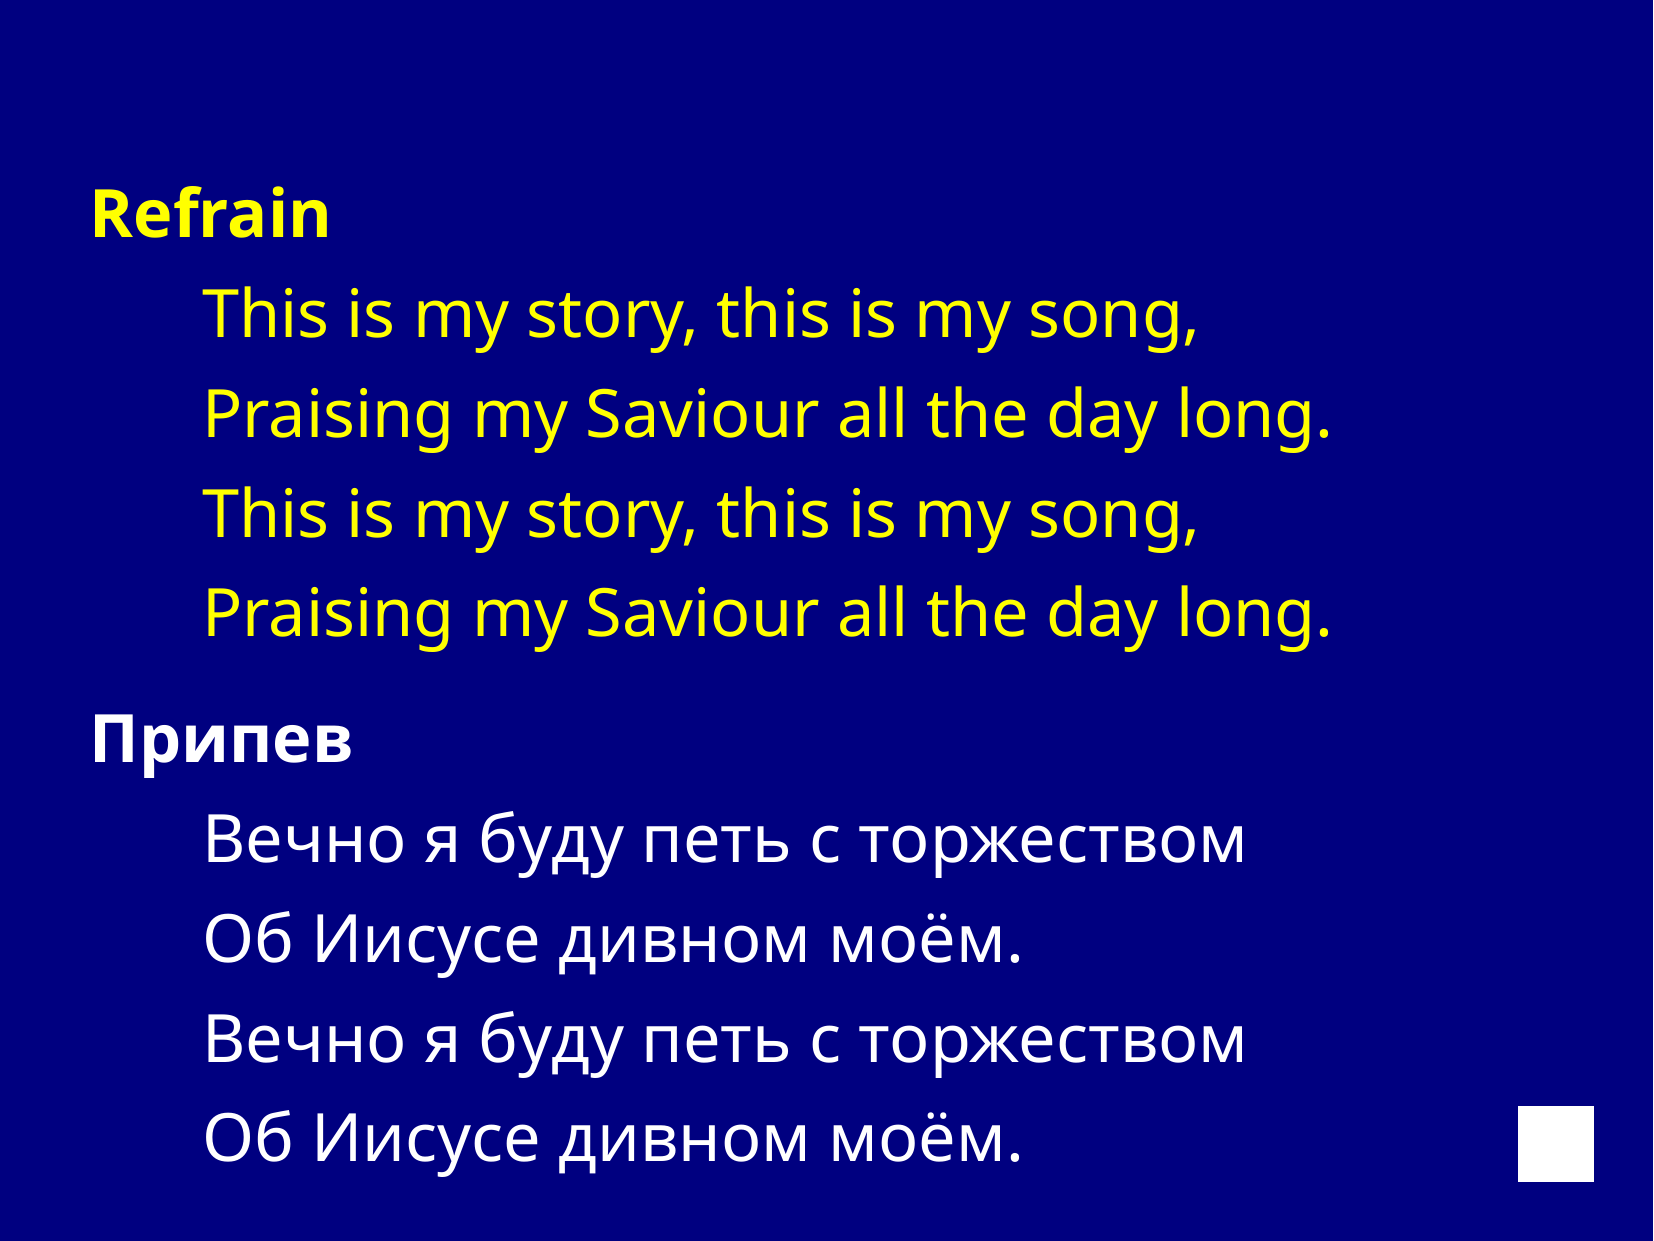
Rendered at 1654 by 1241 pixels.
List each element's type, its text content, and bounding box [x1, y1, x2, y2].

text_box [1518, 1106, 1594, 1182]
text_box Refrain This is my story, this is my song, Praising my Saviour all the day long. This is my story, this is my song, Praising my Saviour all the day long. [75, 150, 1576, 638]
text_box Припев Вечно я буду петь с торжеством Об Иисусе дивном моём. Вечно я буду петь с торжеством Об Иисусе дивном моём. [75, 675, 1576, 1163]
